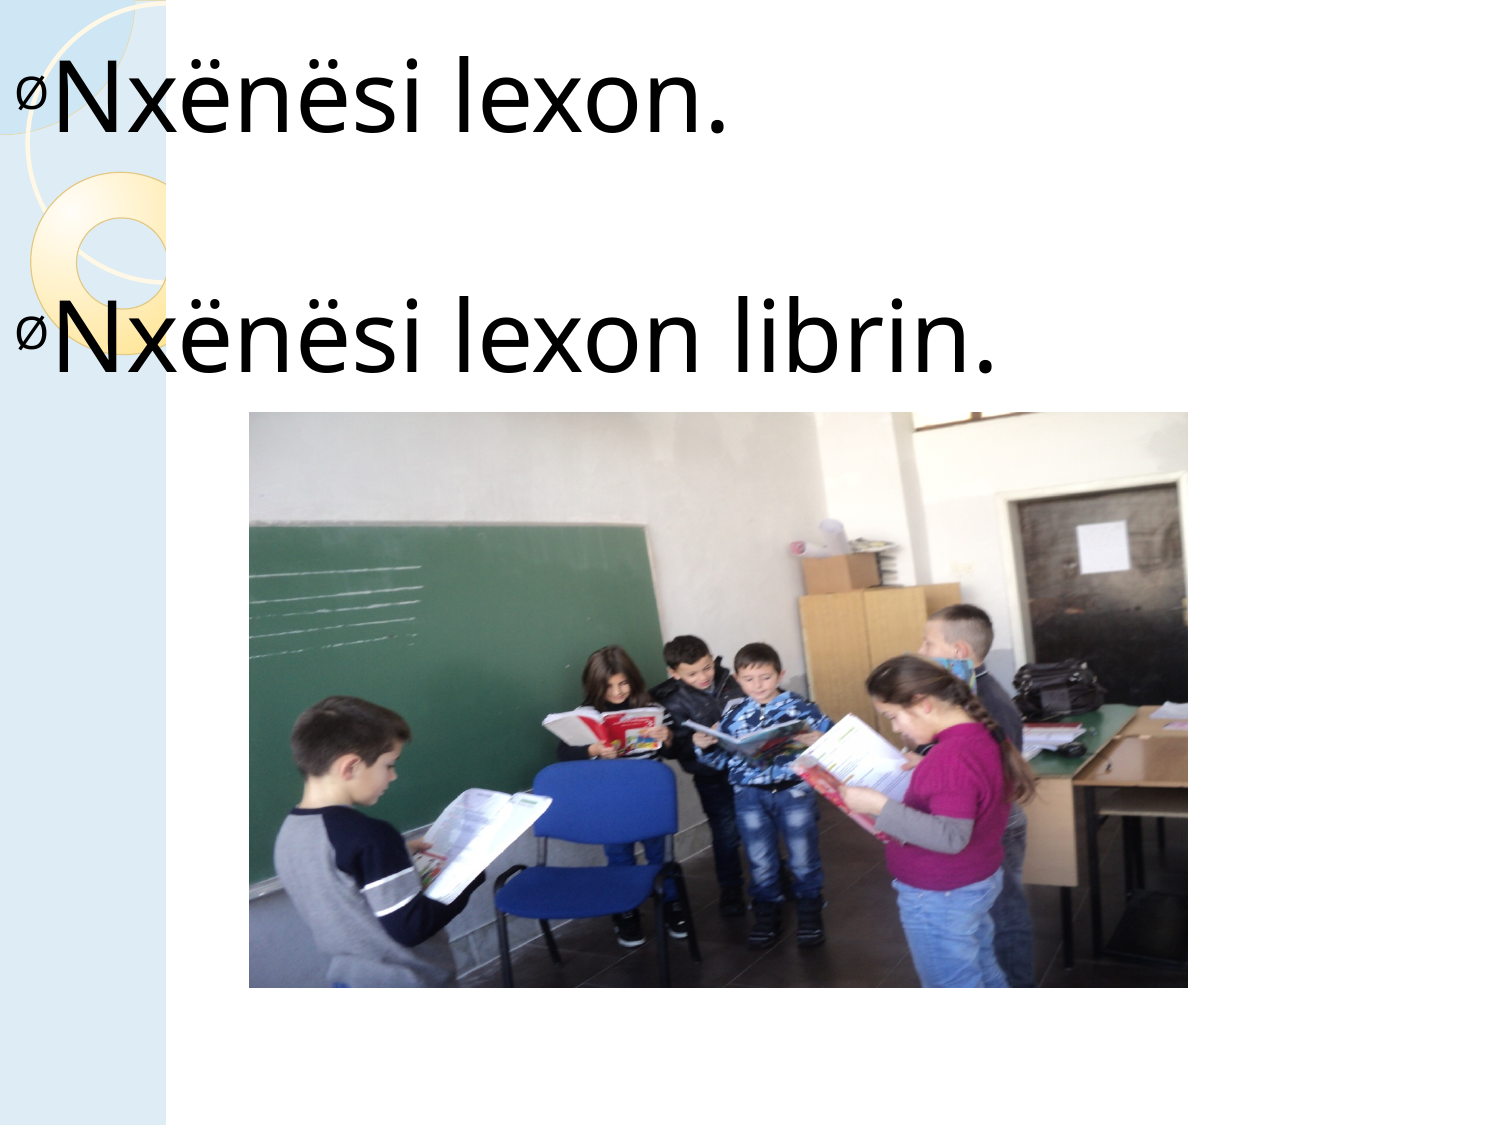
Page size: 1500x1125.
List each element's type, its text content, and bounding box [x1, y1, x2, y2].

picture [249, 412, 1188, 988]
text_box Nxënësi lexon. Nxënësi lexon librin. [0, 24, 1125, 520]
